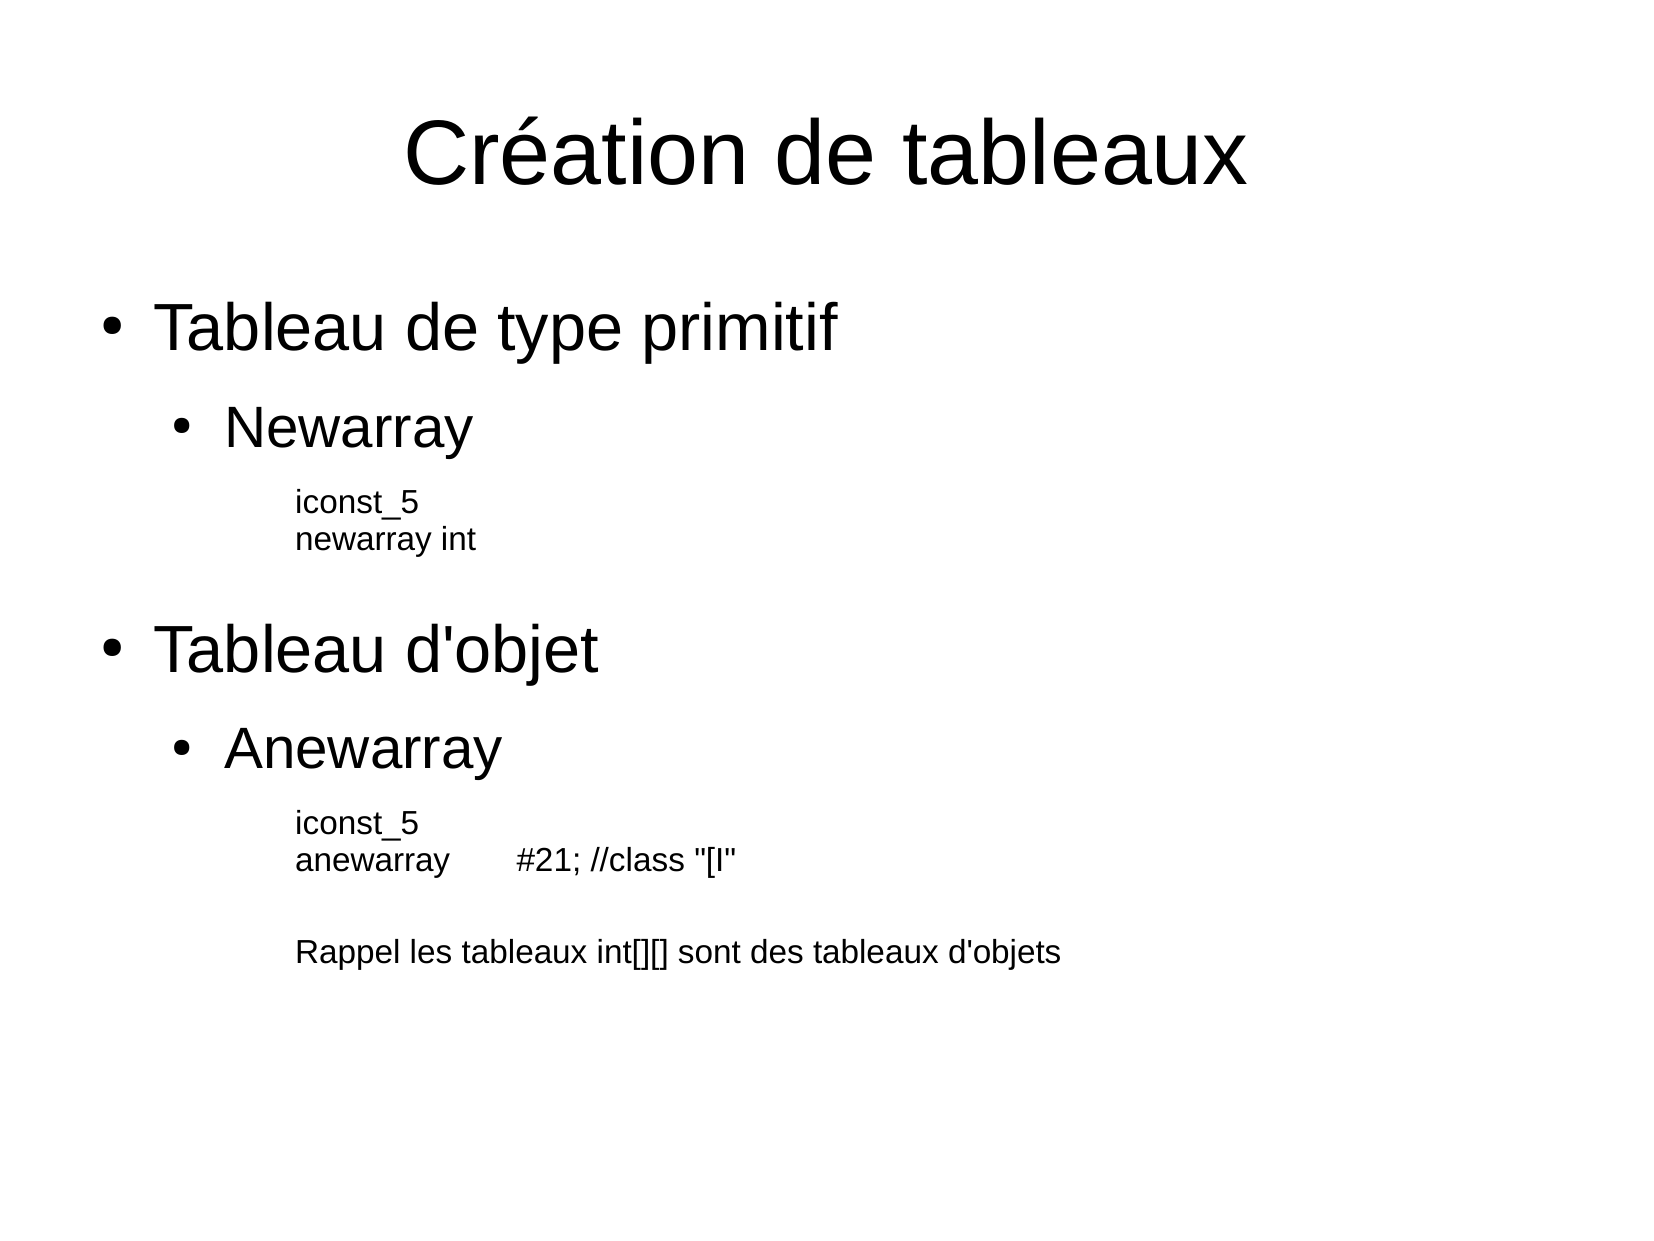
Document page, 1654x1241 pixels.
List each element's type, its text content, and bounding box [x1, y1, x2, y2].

list Tableau de type primitif Newarray iconst_5 newarray int Tableau d'objet Anewarray iconst_5 anewarray #21; //class "[I" Rappel les tableaux int[][] sont des tableaux d'objets [82, 290, 1571, 1094]
title Création de tableaux [82, 56, 1571, 250]
